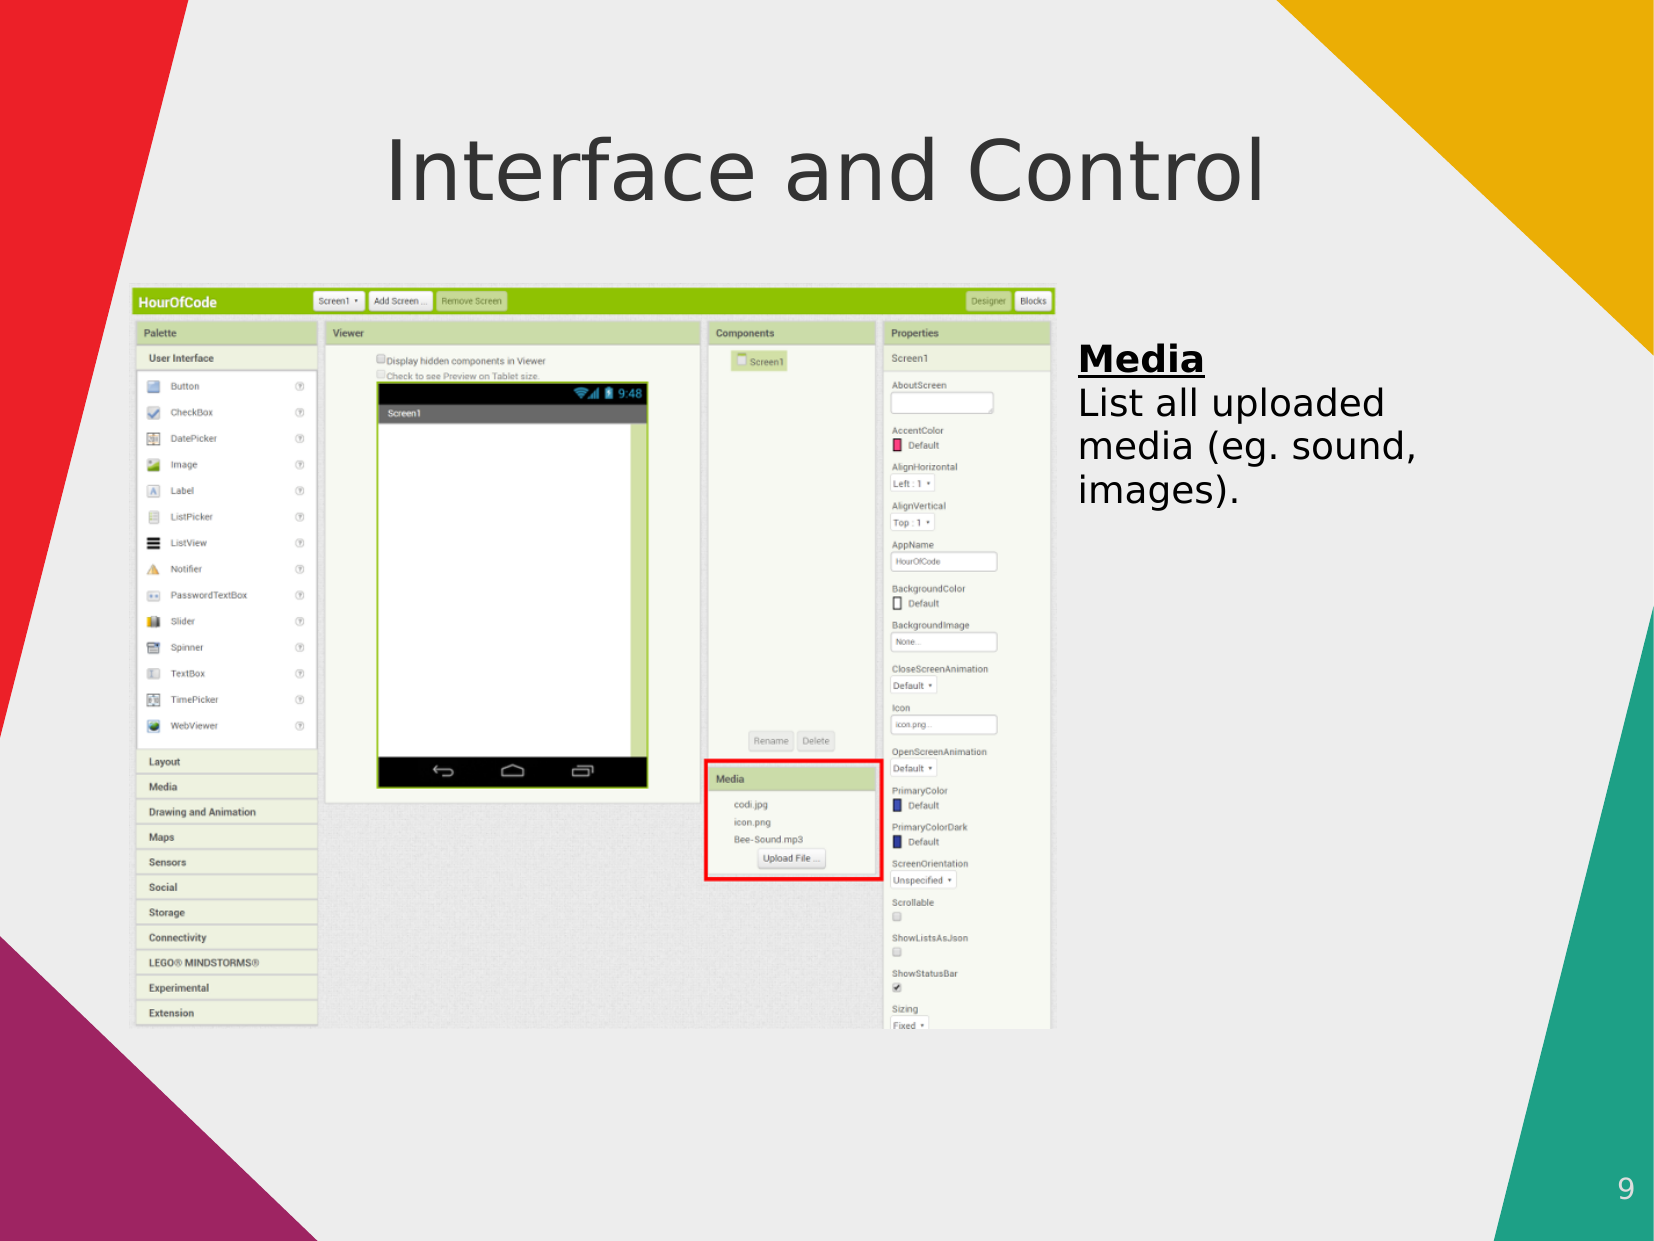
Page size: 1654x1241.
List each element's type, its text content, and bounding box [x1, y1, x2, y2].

title Interface and Control [114, 73, 1539, 271]
text_box Media List all uploaded media (eg. sound, images). [1062, 330, 1477, 674]
picture [129, 283, 1057, 1029]
